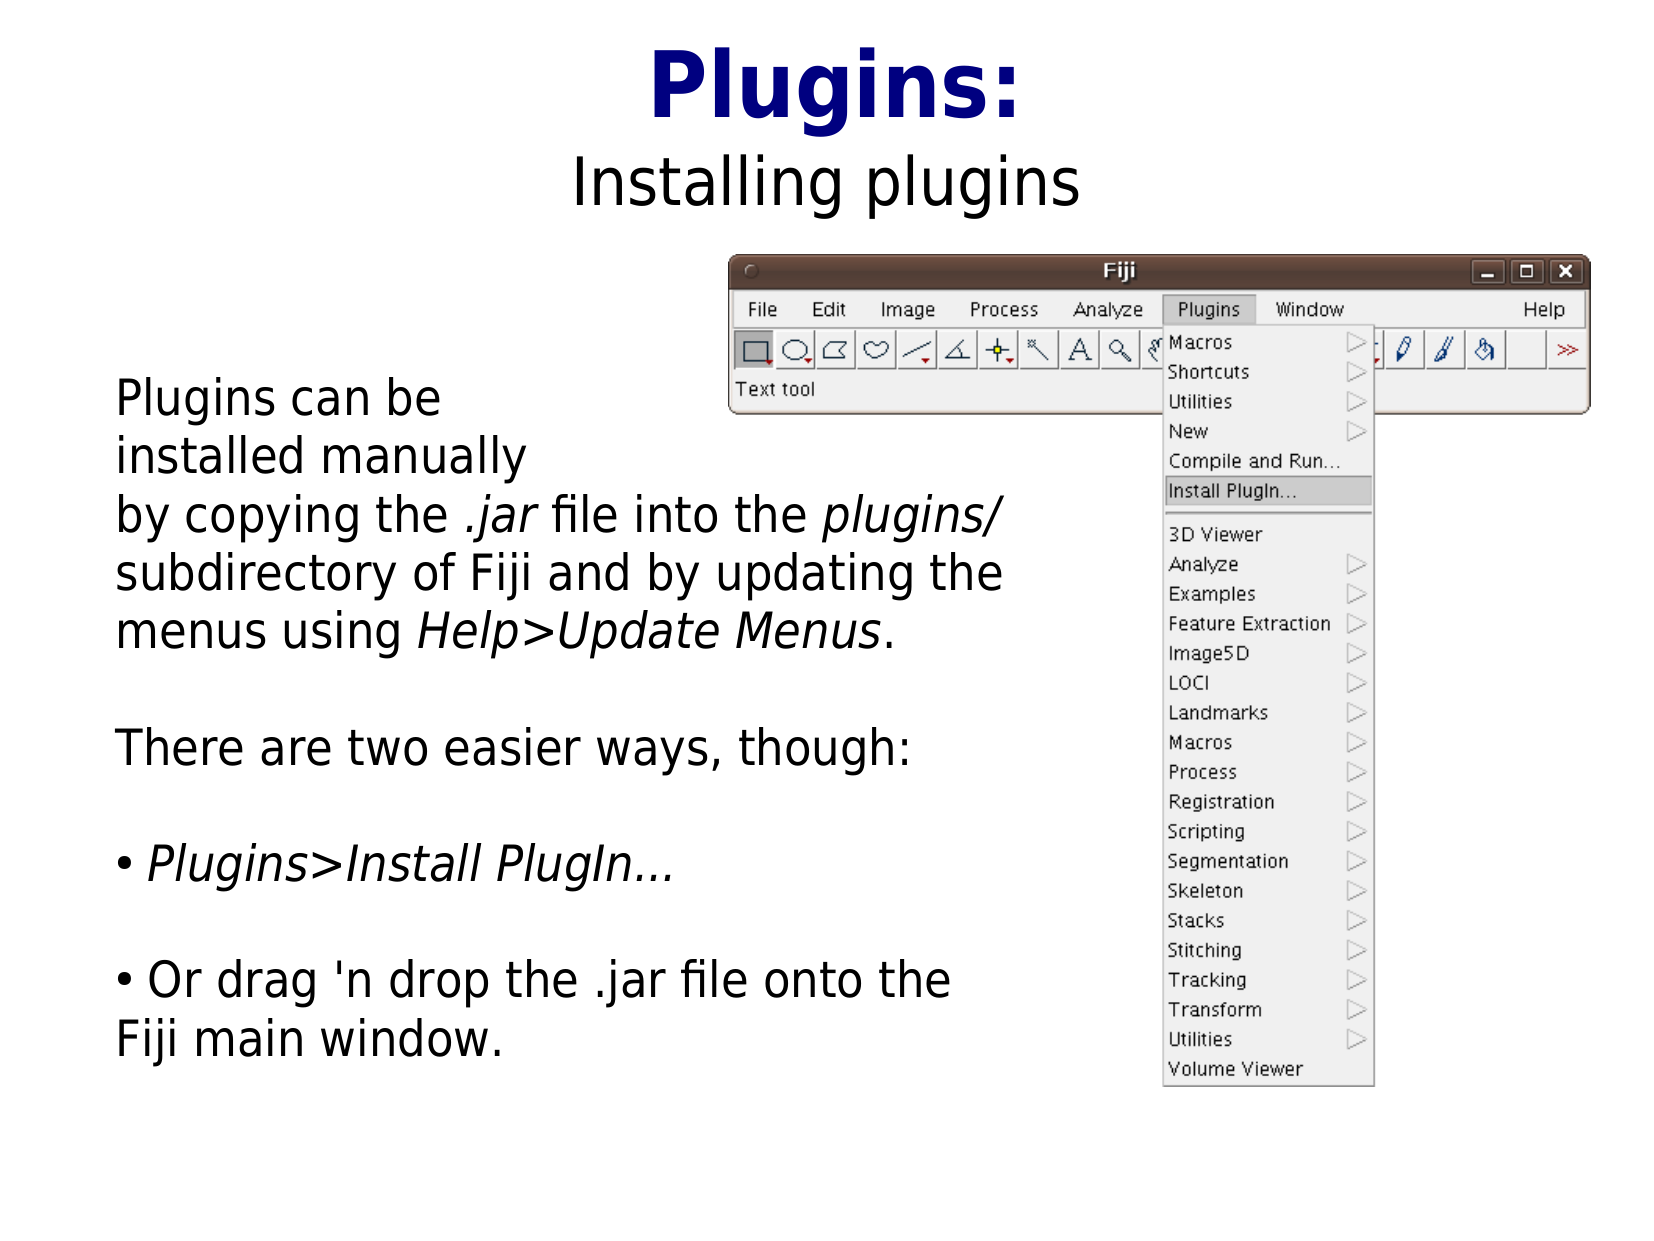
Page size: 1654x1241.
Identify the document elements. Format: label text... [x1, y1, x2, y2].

picture [728, 254, 1591, 1087]
text_box Plugins can be installed manually by copying the .jar file into the plugins/ subdirectory of Fiji and by updating the menus using Help>Update Menus. There are two easier ways, though: Plugins>Install PlugIn... Or drag 'n drop the .jar file onto the Fiji main window. [100, 361, 1564, 1076]
title Installing plugins [82, 141, 1571, 287]
title Plugins: [82, 31, 1571, 141]
